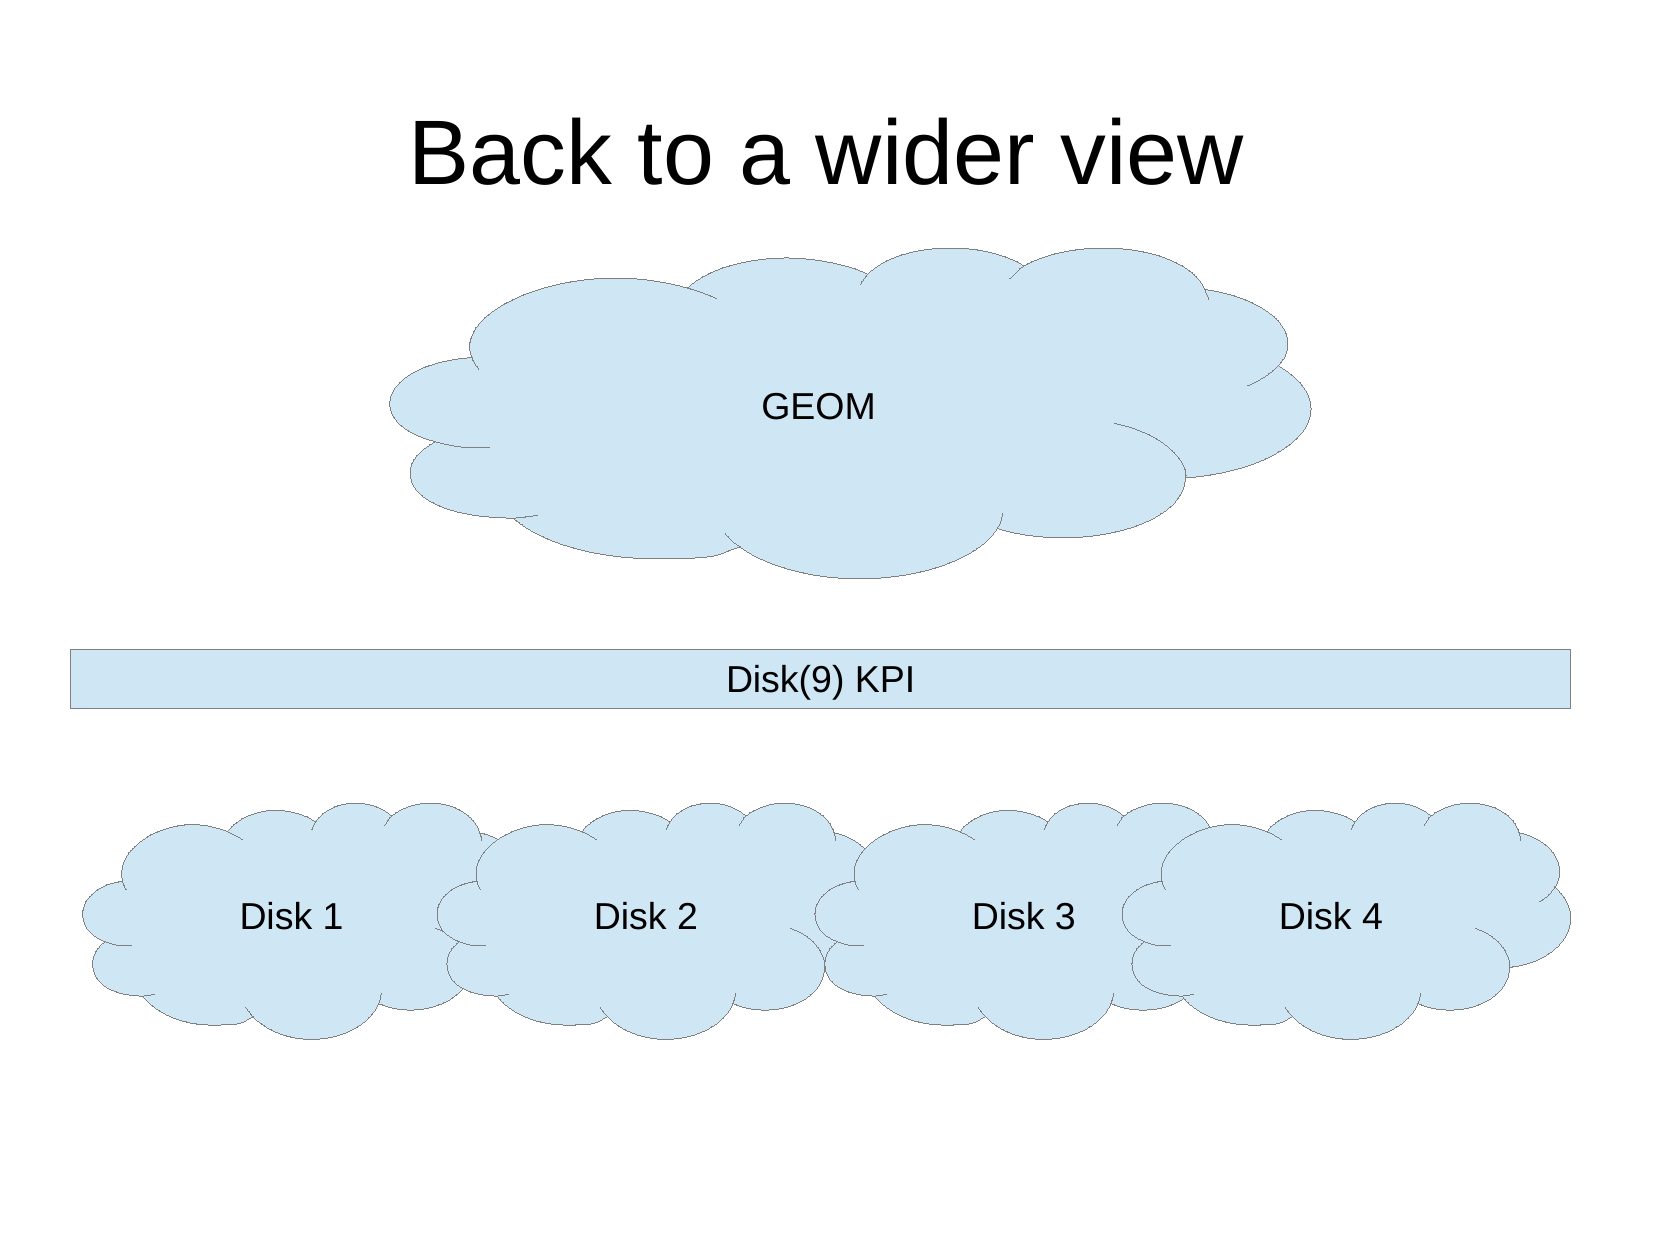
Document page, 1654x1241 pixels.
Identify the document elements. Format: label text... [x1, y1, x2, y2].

text_box Disk 2 [437, 803, 865, 1040]
text_box Disk(9) KPI [70, 649, 1571, 709]
text_box Disk 1 [82, 803, 498, 1040]
text_box Disk 4 [1122, 803, 1571, 1040]
title Back to a wider view [82, 49, 1571, 257]
text_box GEOM [389, 248, 1312, 579]
text_box Disk 3 [814, 803, 1210, 1040]
